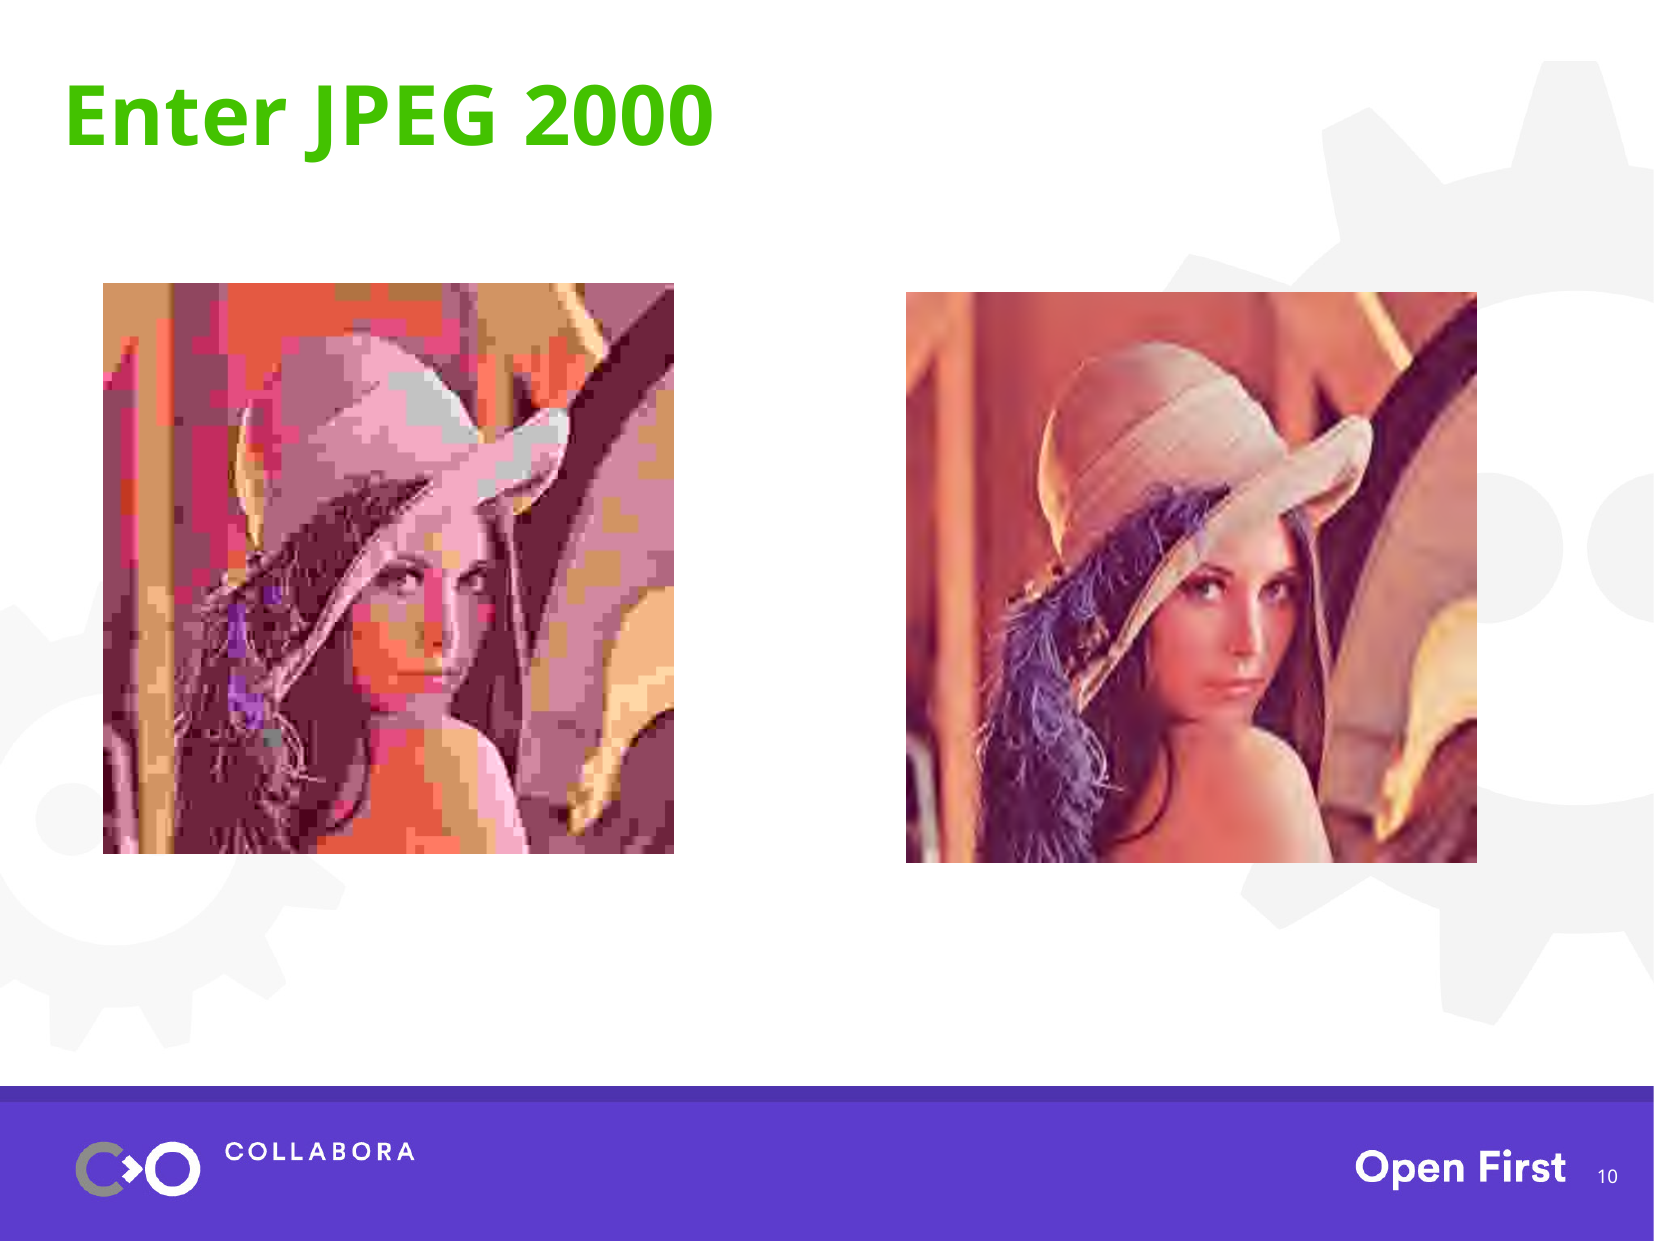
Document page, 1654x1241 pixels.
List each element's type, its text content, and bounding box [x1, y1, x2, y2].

picture [0, 0, 1654, 1241]
title Enter JPEG 2000 [62, 62, 1638, 138]
